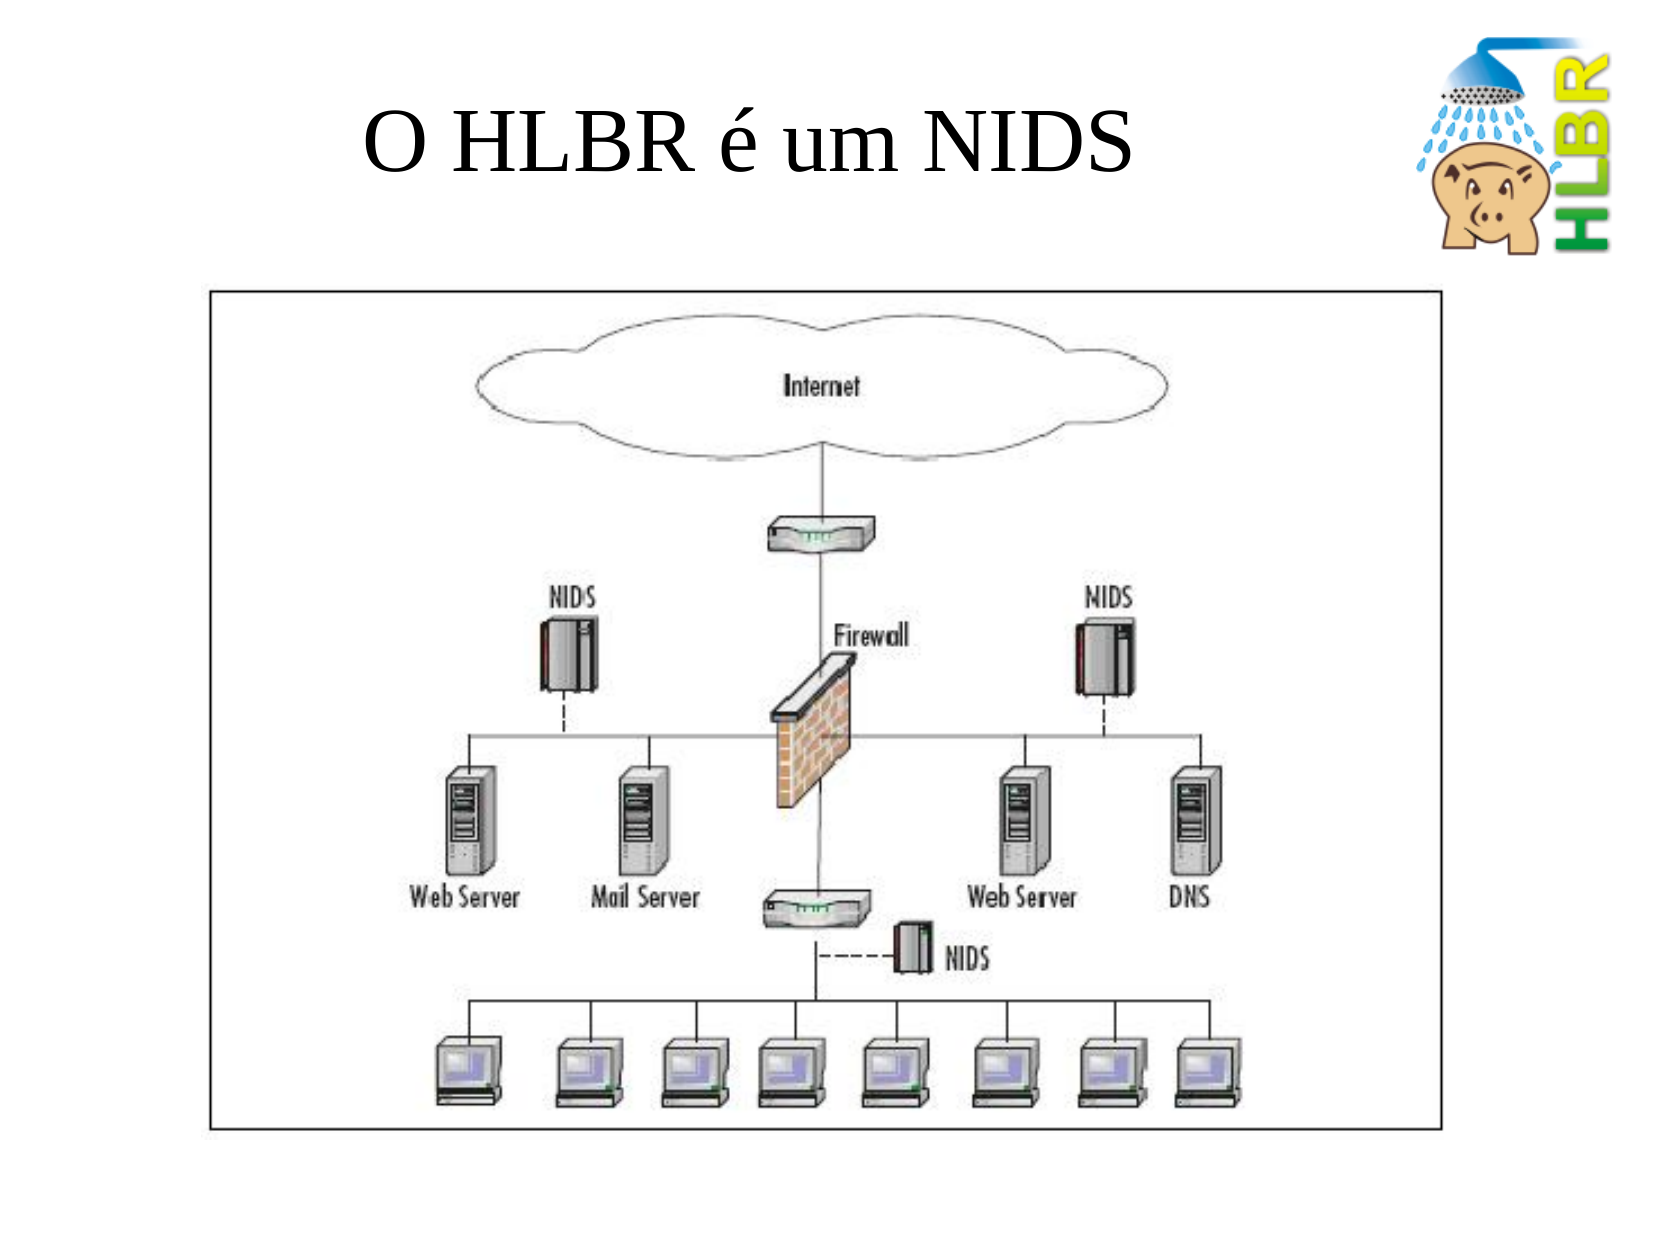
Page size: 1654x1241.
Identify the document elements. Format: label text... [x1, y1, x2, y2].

picture [201, 282, 1459, 1140]
title O HLBR é um NIDS [112, 46, 1388, 235]
picture [1416, 37, 1612, 260]
